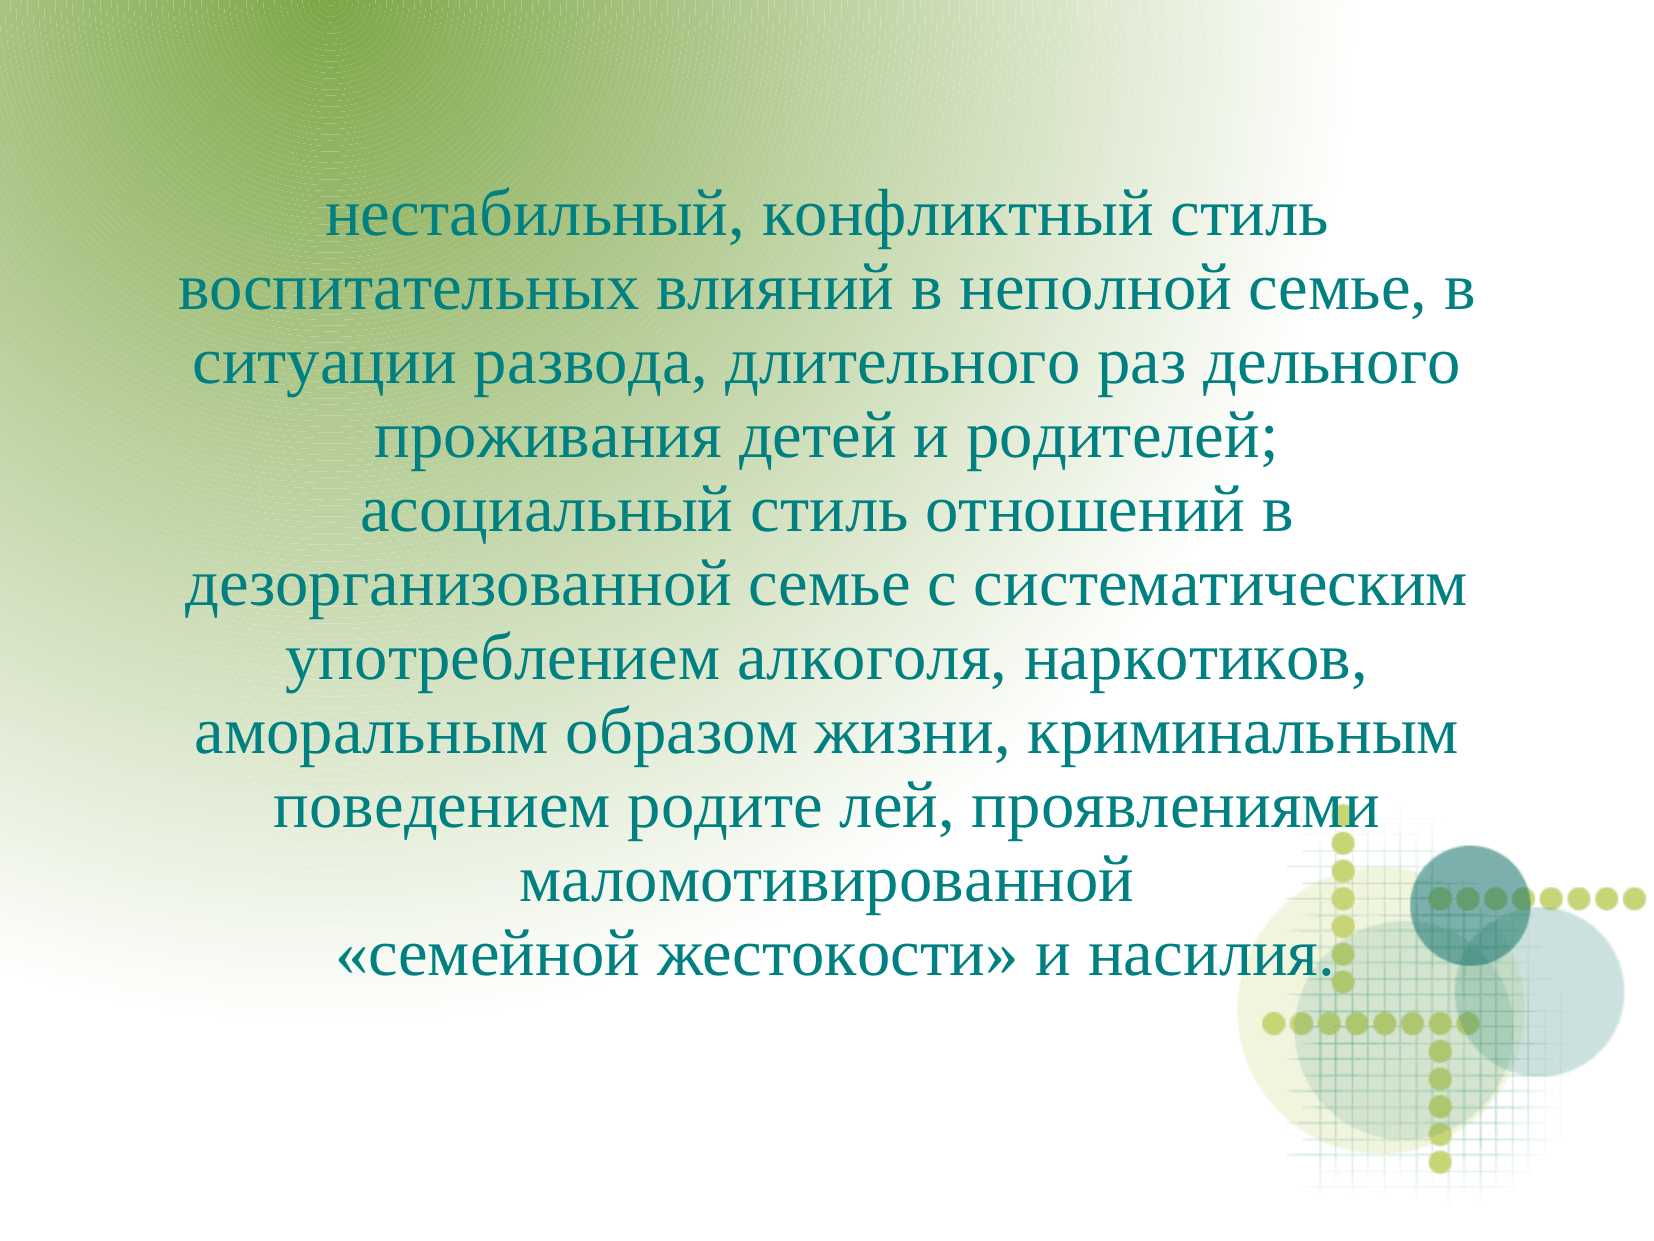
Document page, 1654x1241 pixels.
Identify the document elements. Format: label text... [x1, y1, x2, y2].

picture [1224, 792, 1654, 1211]
subtitle нестабильный, конфликтный стиль воспитательных влияний в неполной семье, в ситуации развода, длительного раз дельного проживания детей и родителей; асоциальный стиль отношений в дезорганизованной семье с систематическим употреблением алкоголя, наркотиков, аморальным образом жизни, криминальным поведением родите лей, проявлениями маломотивированной «семейной жестокости» и насилия. [121, 102, 1534, 1126]
